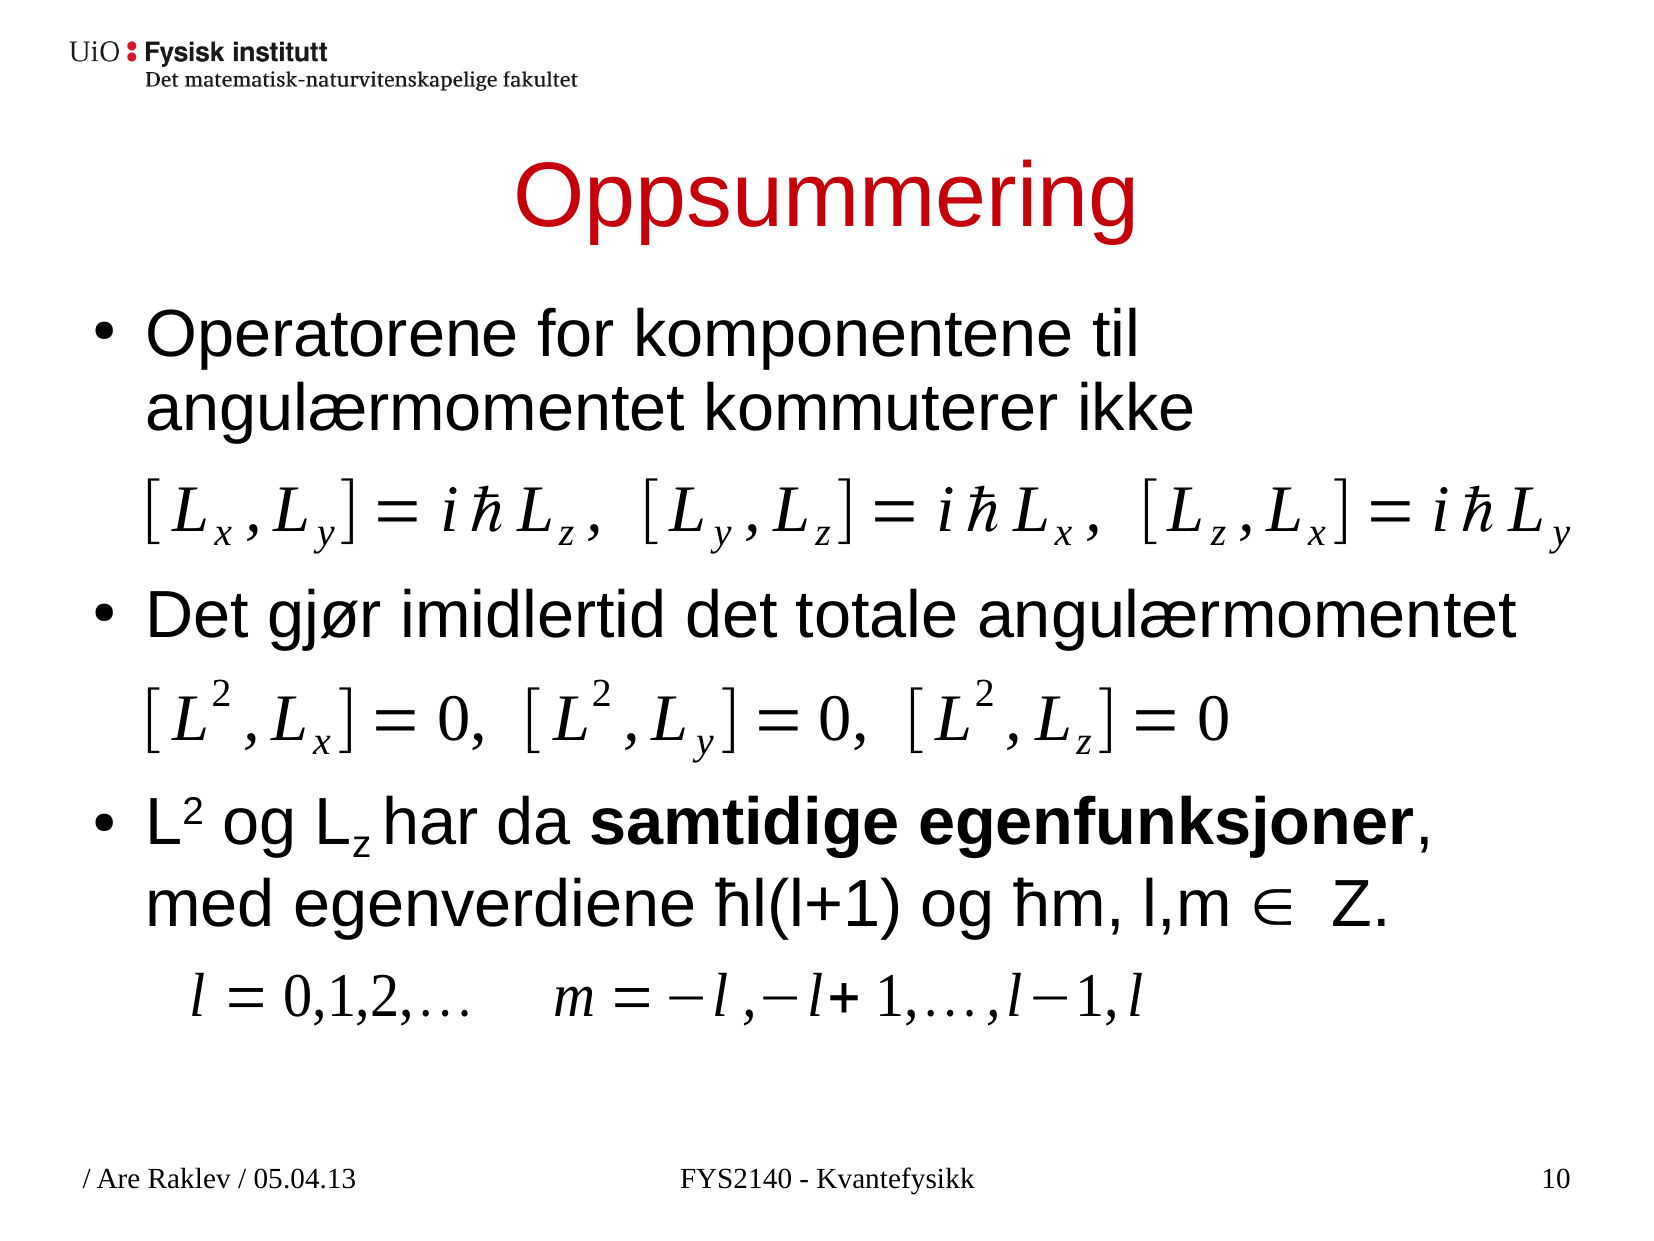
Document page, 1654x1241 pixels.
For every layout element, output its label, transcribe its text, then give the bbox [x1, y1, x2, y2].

chart [138, 670, 1238, 764]
title Oppsummering [82, 90, 1571, 298]
picture [68, 37, 581, 93]
list Operatorene for komponentene til angulærmomentet kommuterer ikke Det gjør imidlertid det totale angulærmomentet L2 og Lz har da samtidige egenfunksjoner, med egenverdiene ħl(l+1) og ħm, l,m ∈ Z. [74, 295, 1567, 1100]
chart [184, 961, 1152, 1031]
chart [138, 469, 1577, 556]
